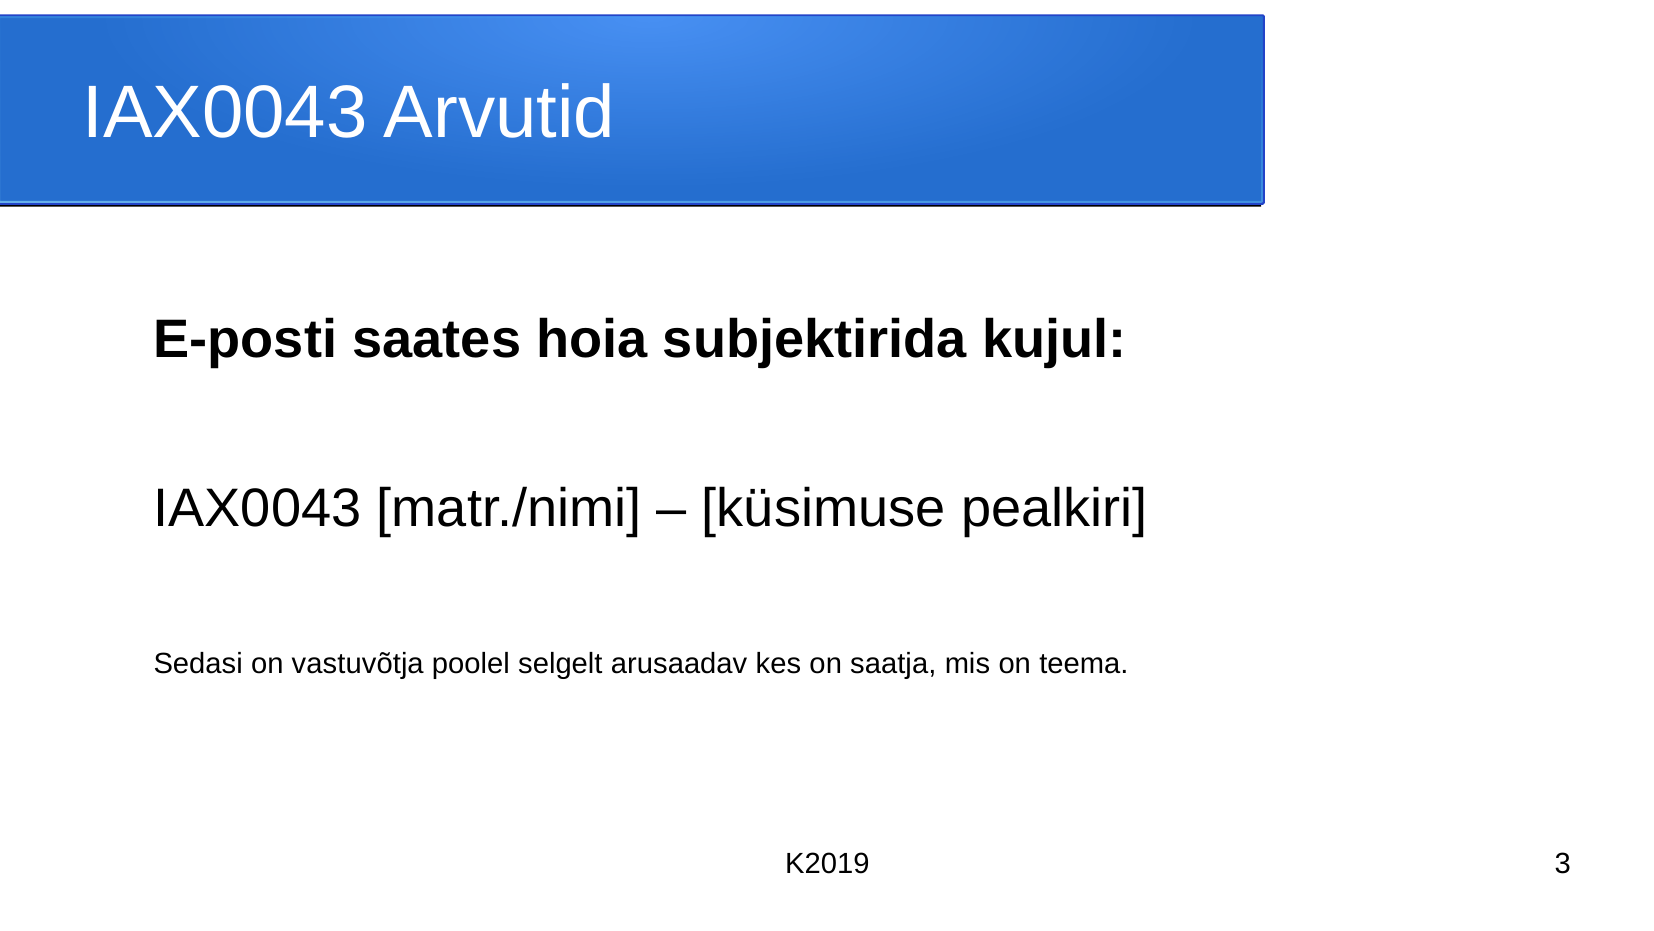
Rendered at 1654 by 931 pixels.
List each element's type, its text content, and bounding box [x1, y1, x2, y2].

list E-posti saates hoia subjektirida kujul: IAX0043 [matr./nimi] – [küsimuse pealkiri] Sedasi on vastuvõtja poolel selgelt arusaadav kes on saatja, mis on teema. [82, 224, 1571, 764]
title IAX0043 Arvutid [82, 35, 1235, 189]
